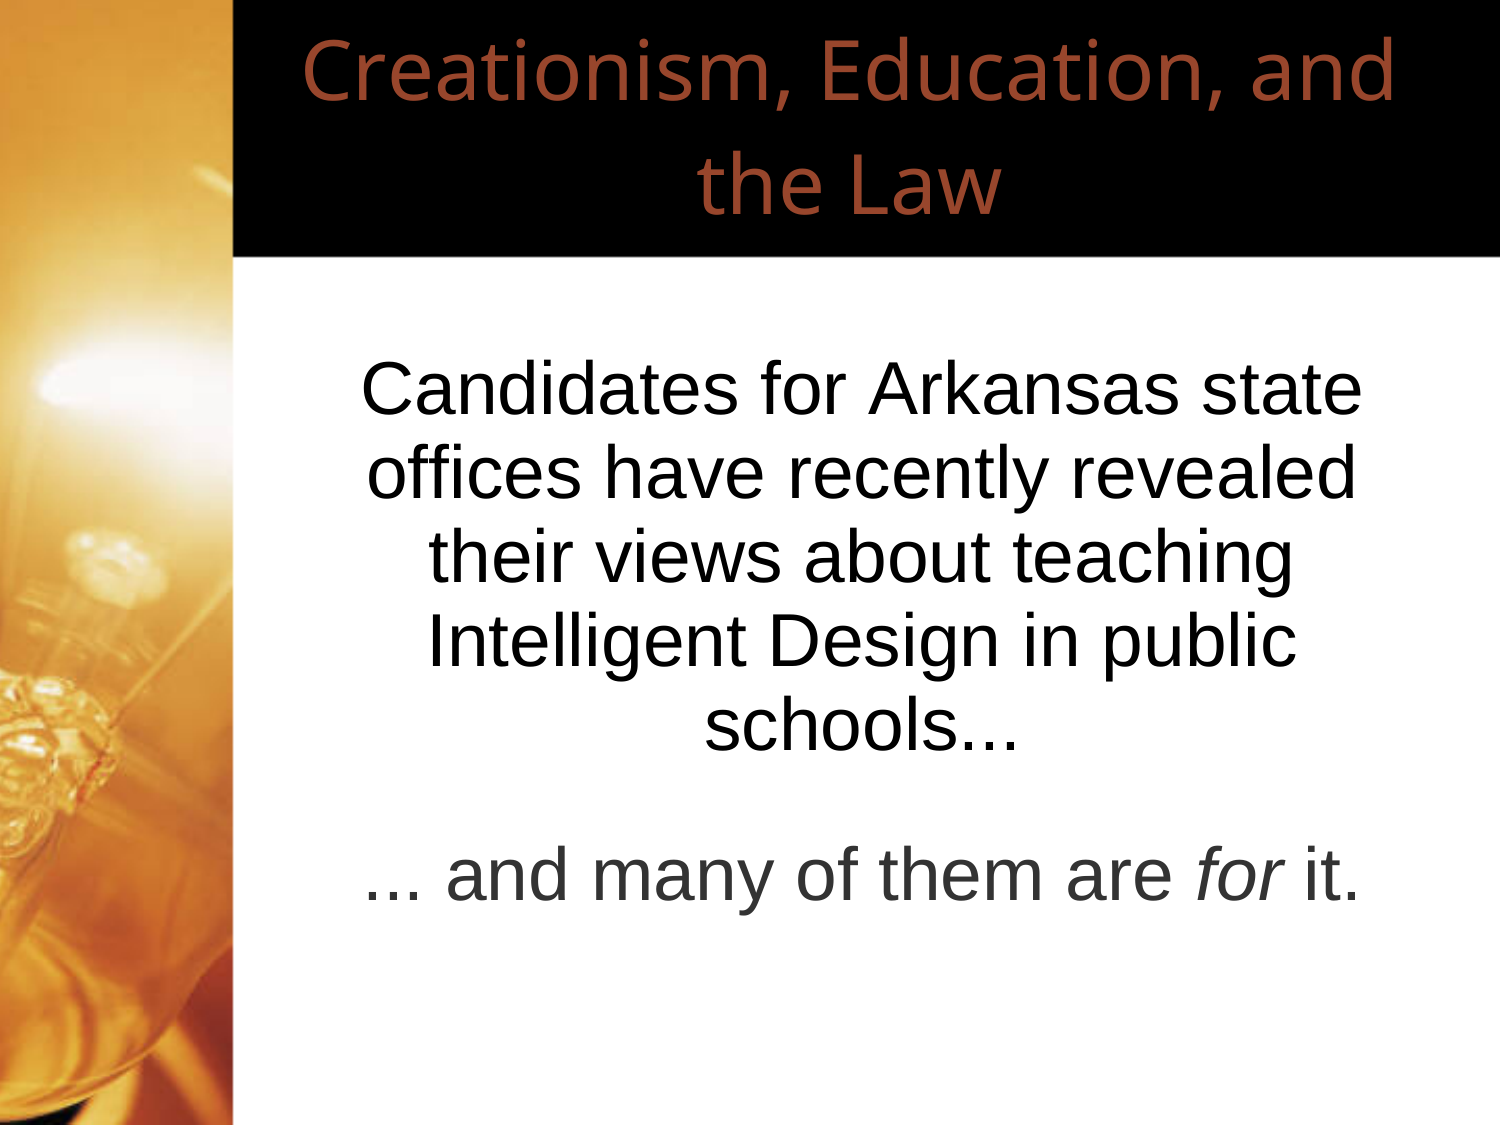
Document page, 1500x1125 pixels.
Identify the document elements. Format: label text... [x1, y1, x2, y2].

subtitle Candidates for Arkansas state offices have recently revealed their views about teaching Intelligent Design in public schools... [300, 324, 1426, 788]
text_box ... and many of them are for it. [262, 825, 1463, 924]
picture [0, 0, 1500, 1125]
title Creationism, Education, and the Law [287, 7, 1413, 243]
